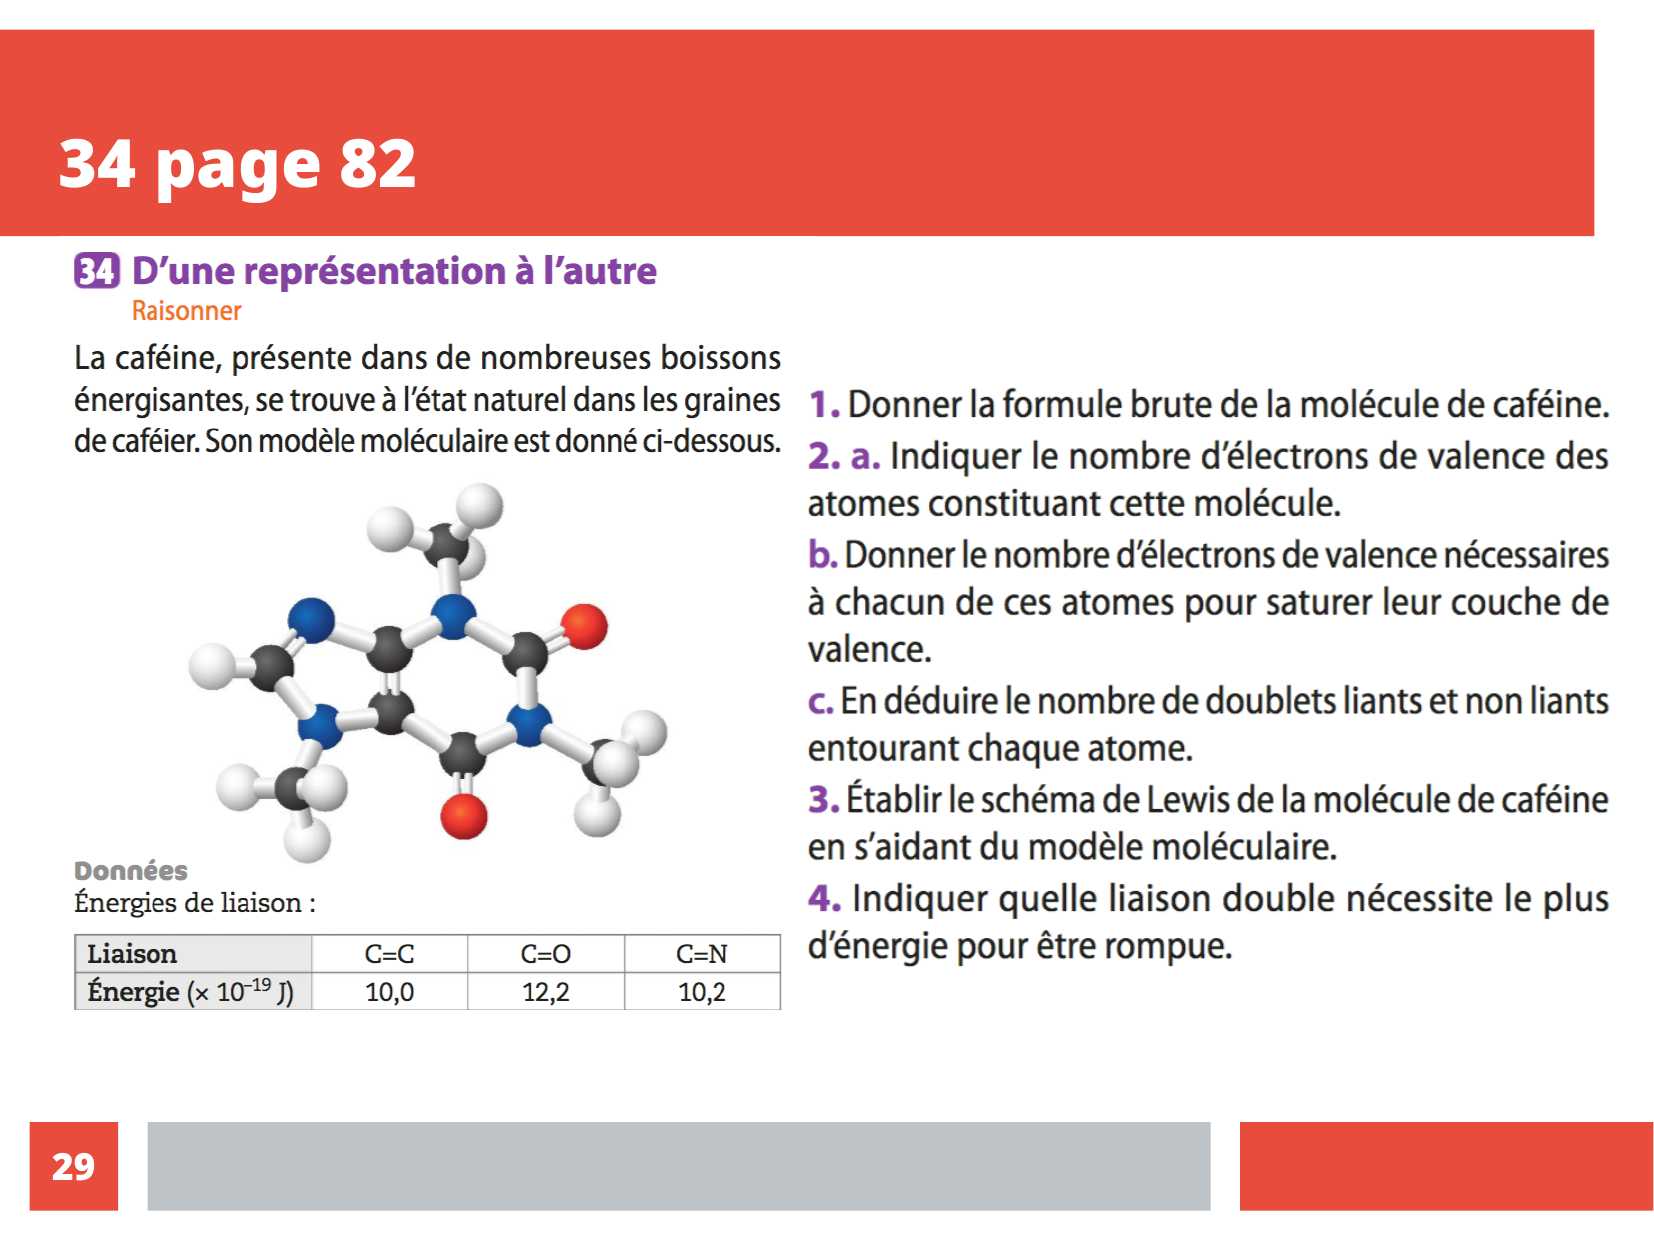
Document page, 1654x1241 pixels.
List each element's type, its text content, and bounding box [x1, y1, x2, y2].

picture [59, 236, 1649, 1028]
title 34 page 82 [59, 59, 1595, 207]
